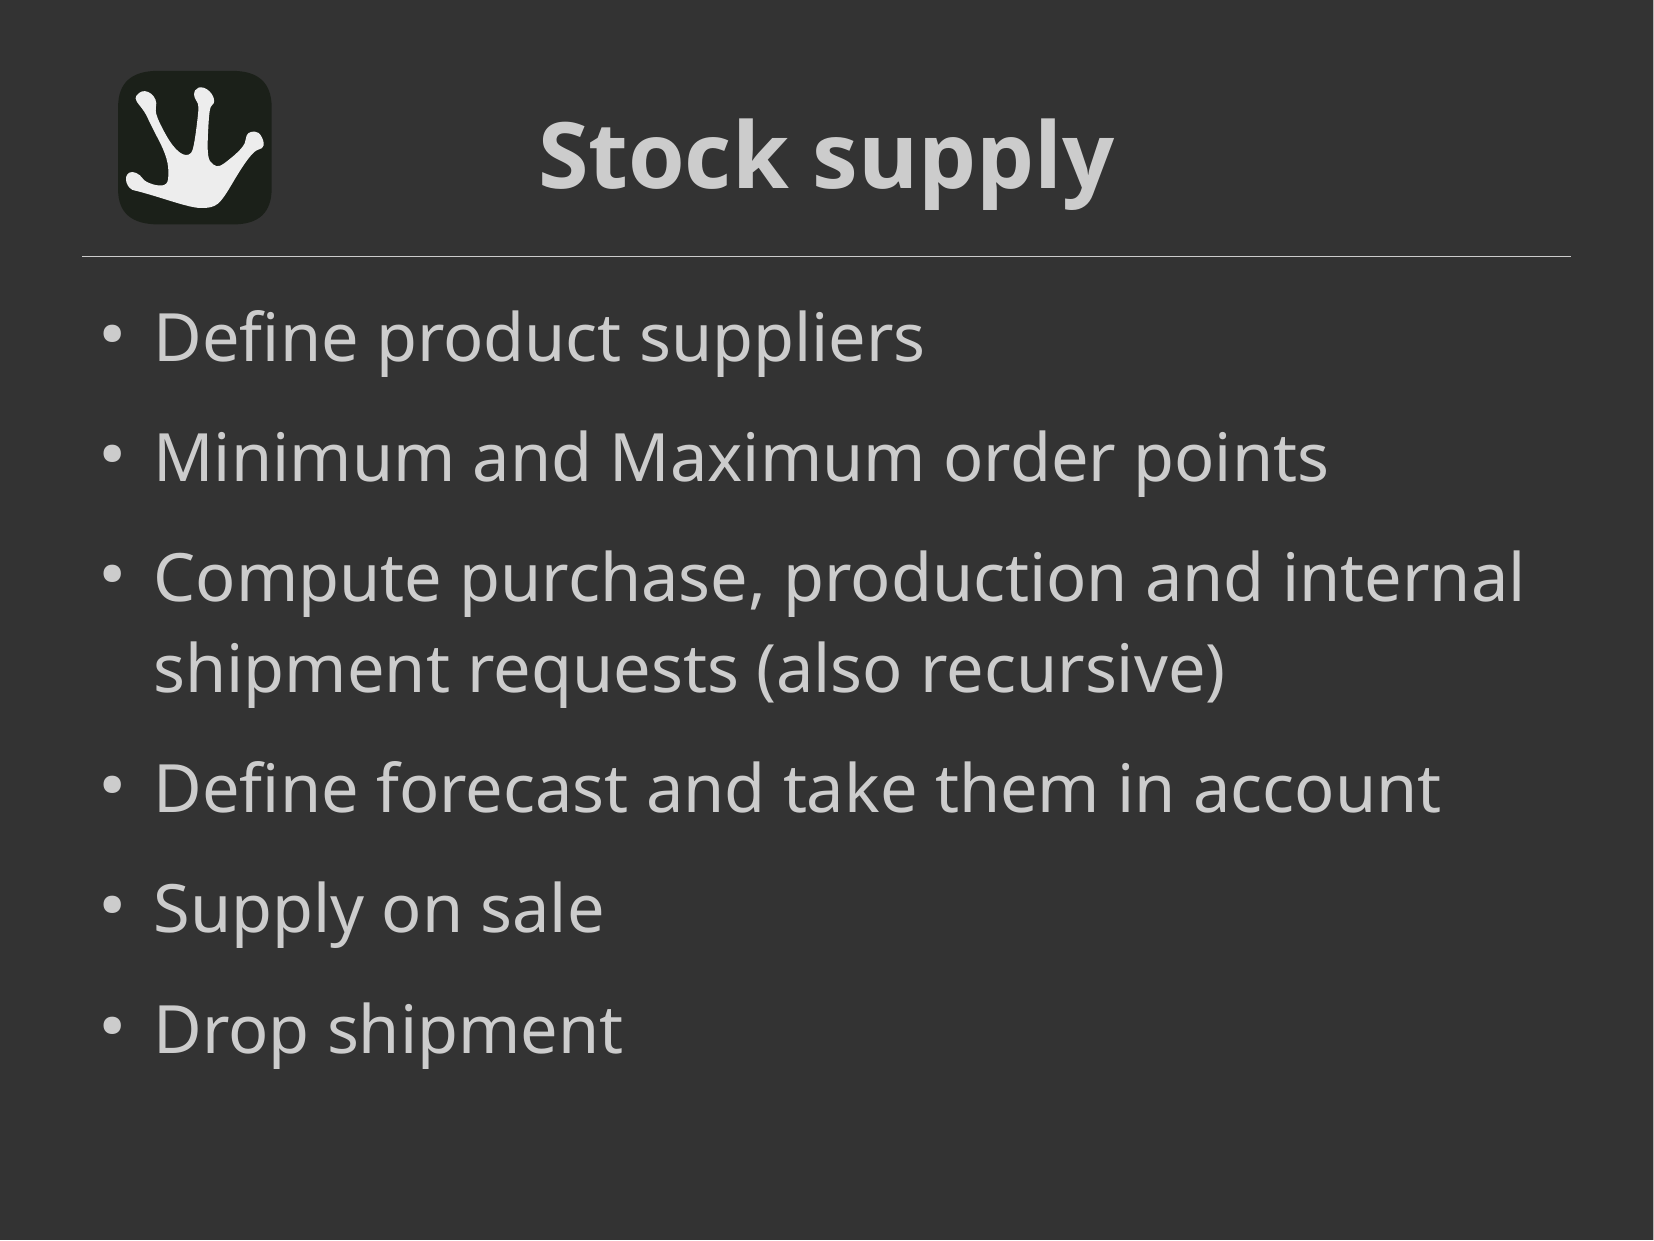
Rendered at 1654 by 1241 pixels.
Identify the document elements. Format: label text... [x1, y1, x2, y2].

list Define product suppliers Minimum and Maximum order points Compute purchase, production and internal shipment requests (also recursive) Define forecast and take them in account Supply on sale Drop shipment [82, 290, 1571, 1111]
title Stock supply [82, 49, 1571, 257]
picture [118, 70, 272, 225]
